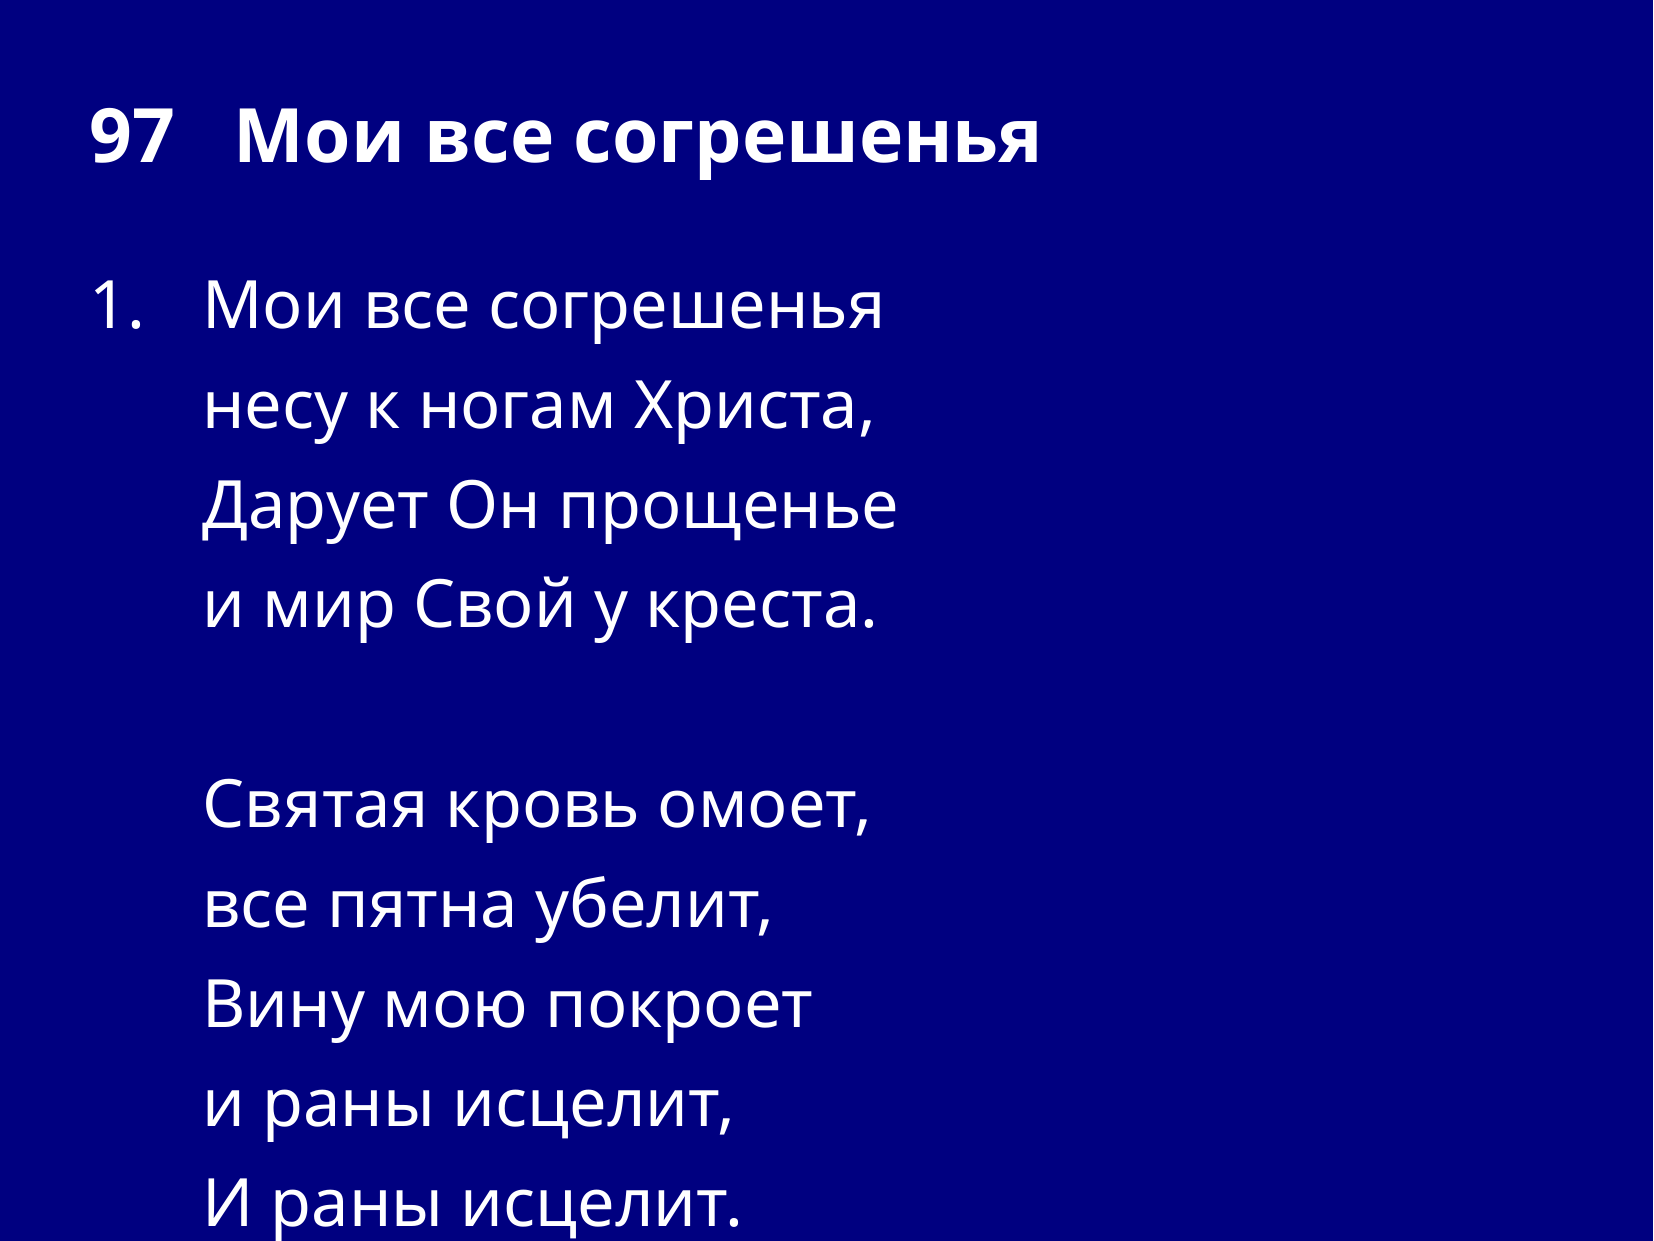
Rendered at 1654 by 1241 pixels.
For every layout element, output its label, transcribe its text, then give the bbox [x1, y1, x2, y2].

text_box 1. Мои все согрешенья несу к ногам Христа, Дарует Он прощенье и мир Свой у креста. Святая кровь омоет, все пятна убелит, Вину мою покроет и раны исцелит, И раны исцелит. [75, 188, 1576, 1163]
text_box 97 Мои все согрешенья [75, 75, 1576, 188]
